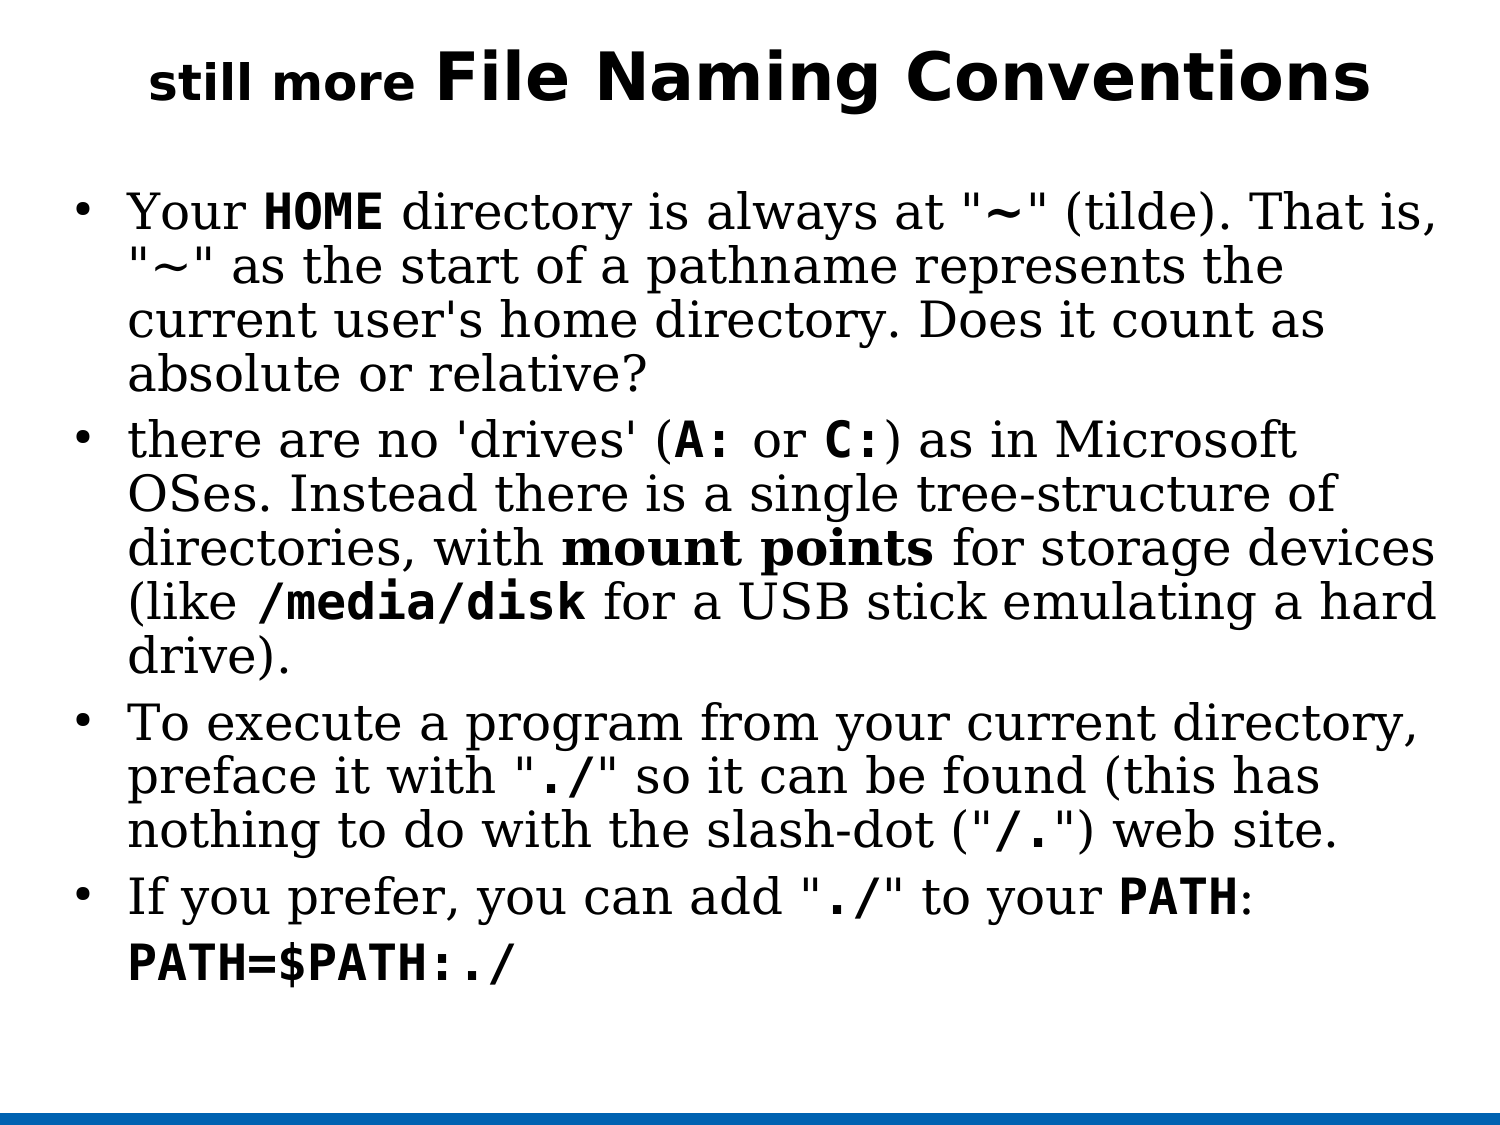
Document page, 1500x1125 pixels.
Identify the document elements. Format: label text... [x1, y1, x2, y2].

list Your HOME directory is always at "~" (tilde). That is, "~" as the start of a pathname represents the current user's home directory. Does it count as absolute or relative? there are no 'drives' (A: or C:) as in Microsoft OSes. Instead there is a single tree-structure of directories, with mount points for storage devices (like /media/disk for a USB stick emulating a hard drive). To execute a program from your current directory, preface it with "./" so it can be found (this has nothing to do with the slash-dot ("/.") web site. If you prefer, you can add "./" to your PATH: PATH=$PATH:./ [41, 178, 1467, 1036]
title still more File Naming Conventions [59, 0, 1463, 148]
